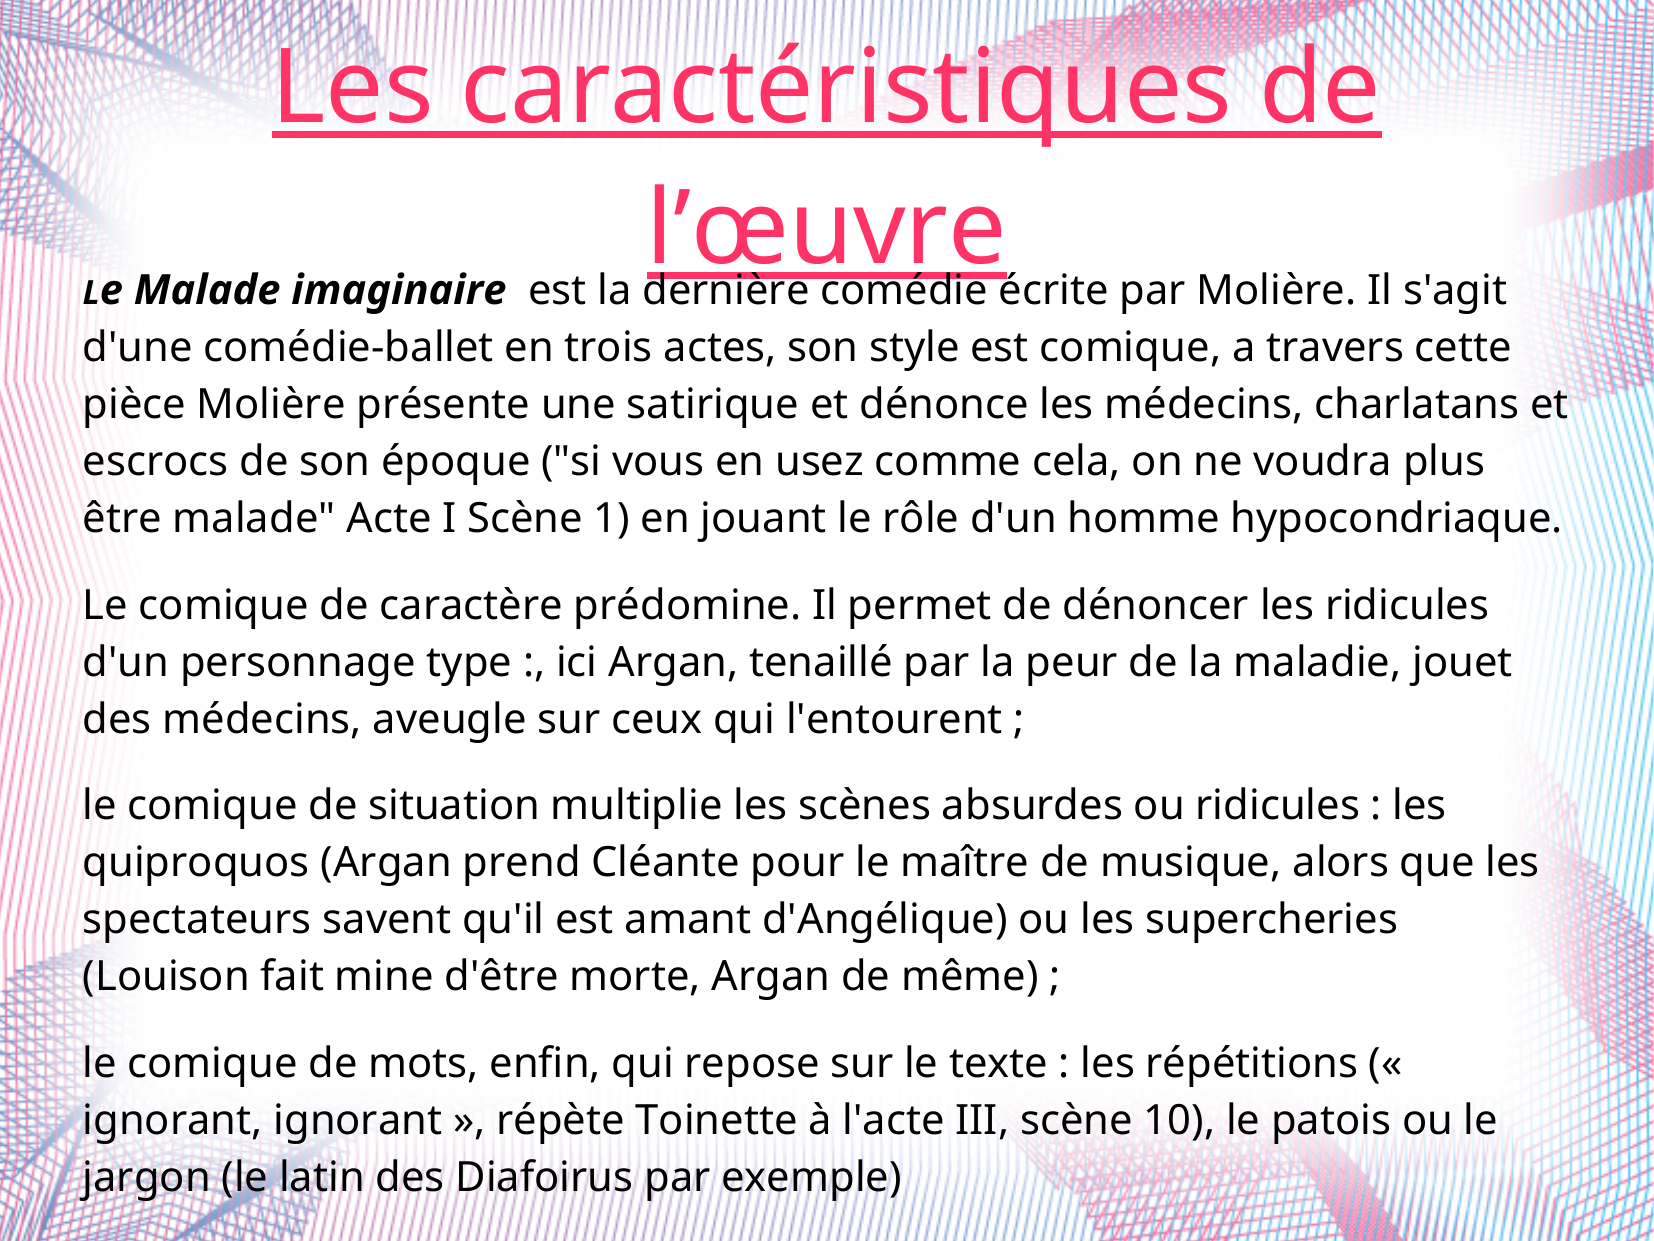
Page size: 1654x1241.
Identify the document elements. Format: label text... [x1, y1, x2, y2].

picture [0, 0, 1654, 1241]
list Le Malade imaginaire est la dernière comédie écrite par Molière. Il s'agit d'une comédie-ballet en trois actes, son style est comique, a travers cette pièce Molière présente une satirique et dénonce les médecins, charlatans et escrocs de son époque ("si vous en usez comme cela, on ne voudra plus être malade" Acte I Scène 1) en jouant le rôle d'un homme hypocondriaque. Le comique de caractère prédomine. Il permet de dénoncer les ridicules d'un personnage type :, ici Argan, tenaillé par la peur de la maladie, jouet des médecins, aveugle sur ceux qui l'entourent ; le comique de situation multiplie les scènes absurdes ou ridicules : les quiproquos (Argan prend Cléante pour le maître de musique, alors que les spectateurs savent qu'il est amant d'Angélique) ou les supercheries (Louison fait mine d'être morte, Argan de même) ; le comique de mots, enfin, qui repose sur le texte : les répétitions (« ignorant, ignorant », répète Toinette à l'acte III, scène 10), le patois ou le jargon (le latin des Diafoirus par exemple) [82, 259, 1571, 1193]
title Les caractéristiques de l’œuvre [82, 49, 1571, 257]
